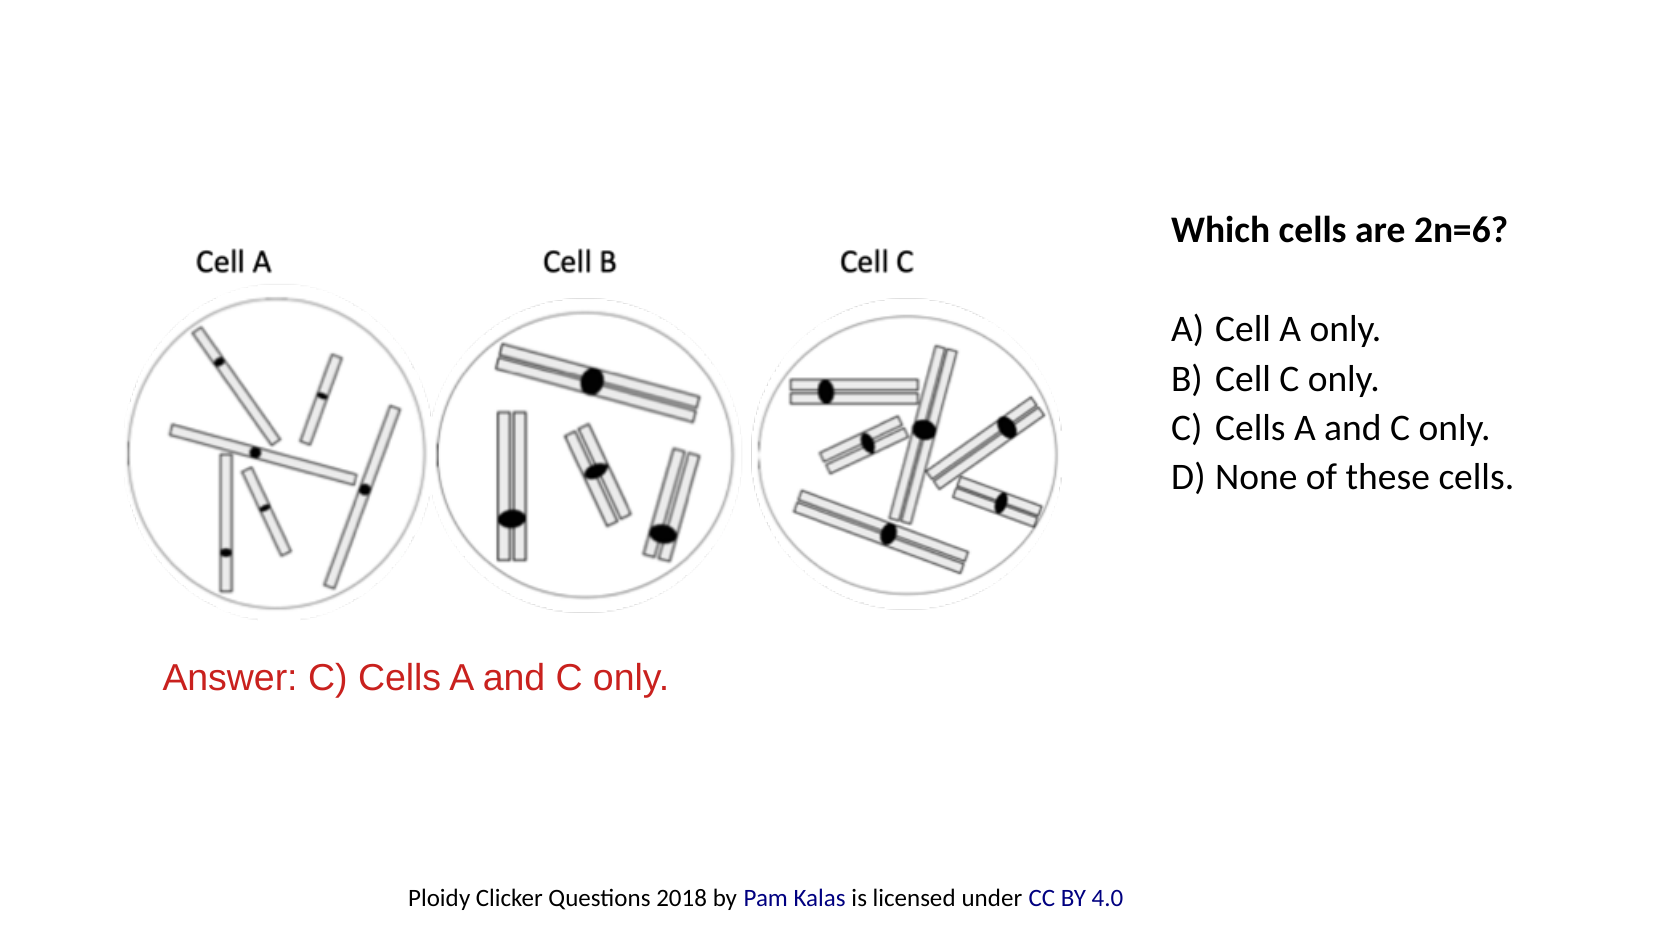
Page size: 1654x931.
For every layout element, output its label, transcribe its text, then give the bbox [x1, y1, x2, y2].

text_box Answer: C) Cells A and C only. [147, 648, 1625, 874]
picture [123, 233, 1063, 621]
text_box Ploidy Clicker Questions 2018 by Pam Kalas is licensed under CC BY 4.0 [393, 879, 1145, 926]
text_box Which cells are 2n=6? Cell A only. Cell C only. Cells A and C only. None of these cells. [1156, 206, 1595, 648]
